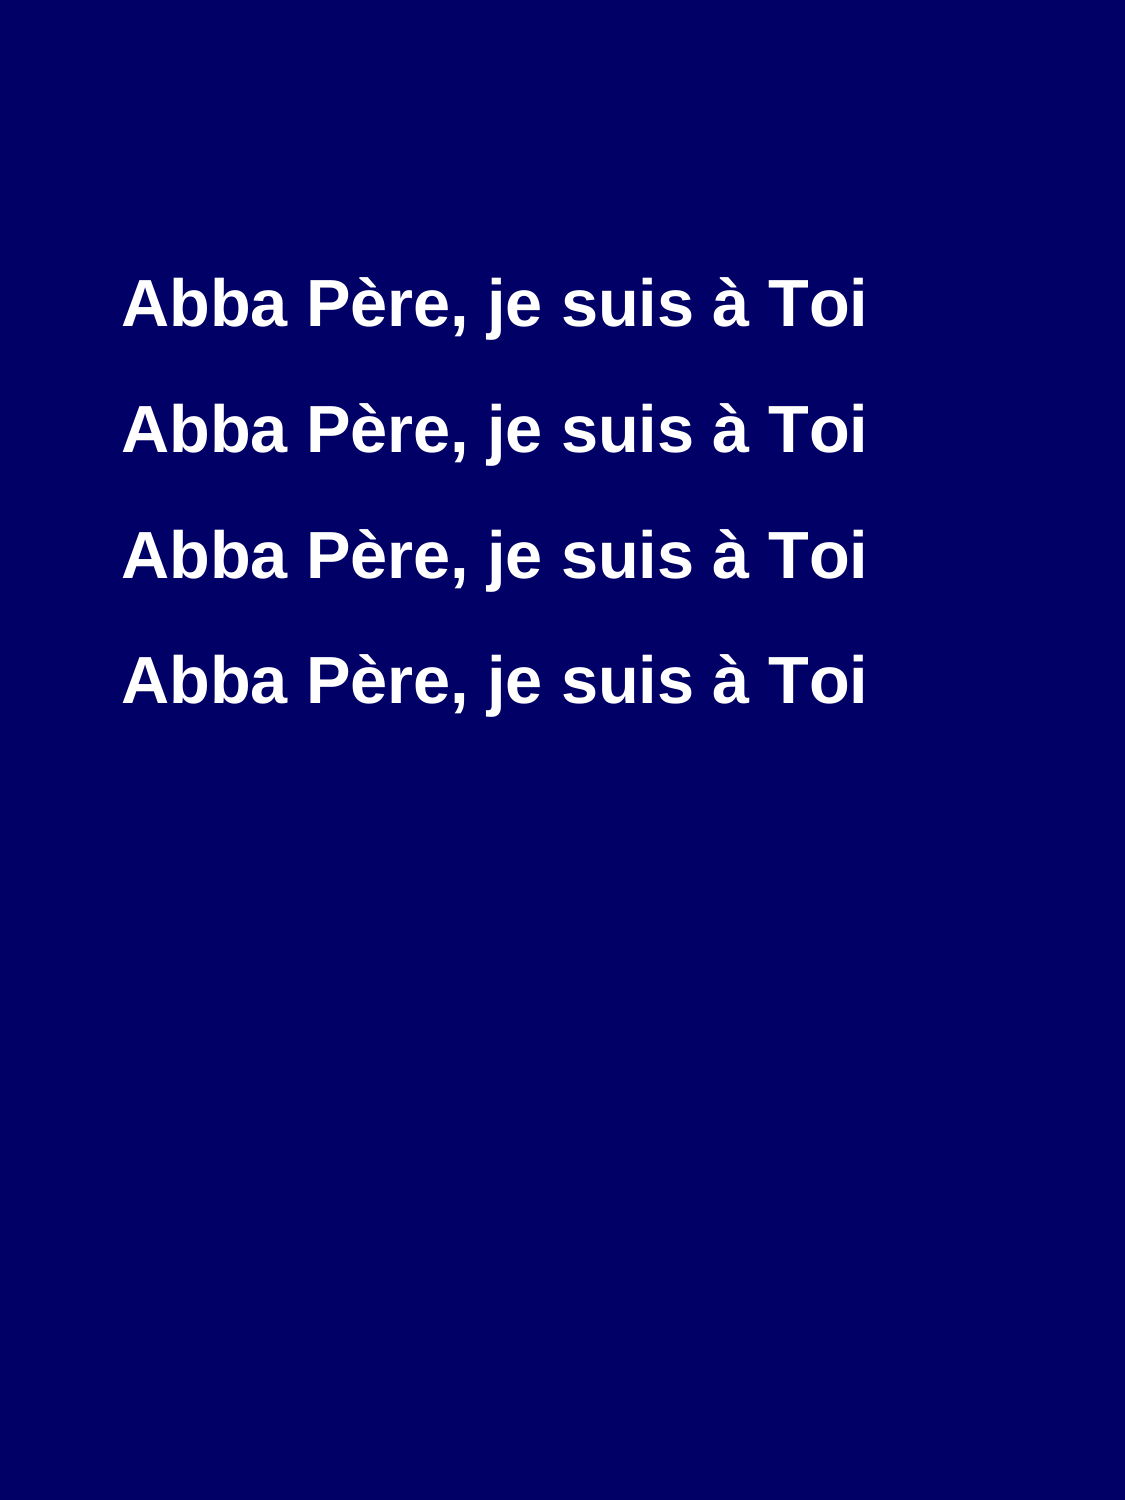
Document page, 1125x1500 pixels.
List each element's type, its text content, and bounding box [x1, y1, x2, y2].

text_box Abba Père, je suis à Toi Abba Père, je suis à Toi Abba Père, je suis à Toi Abba Père, je suis à Toi [106, 136, 1125, 1205]
